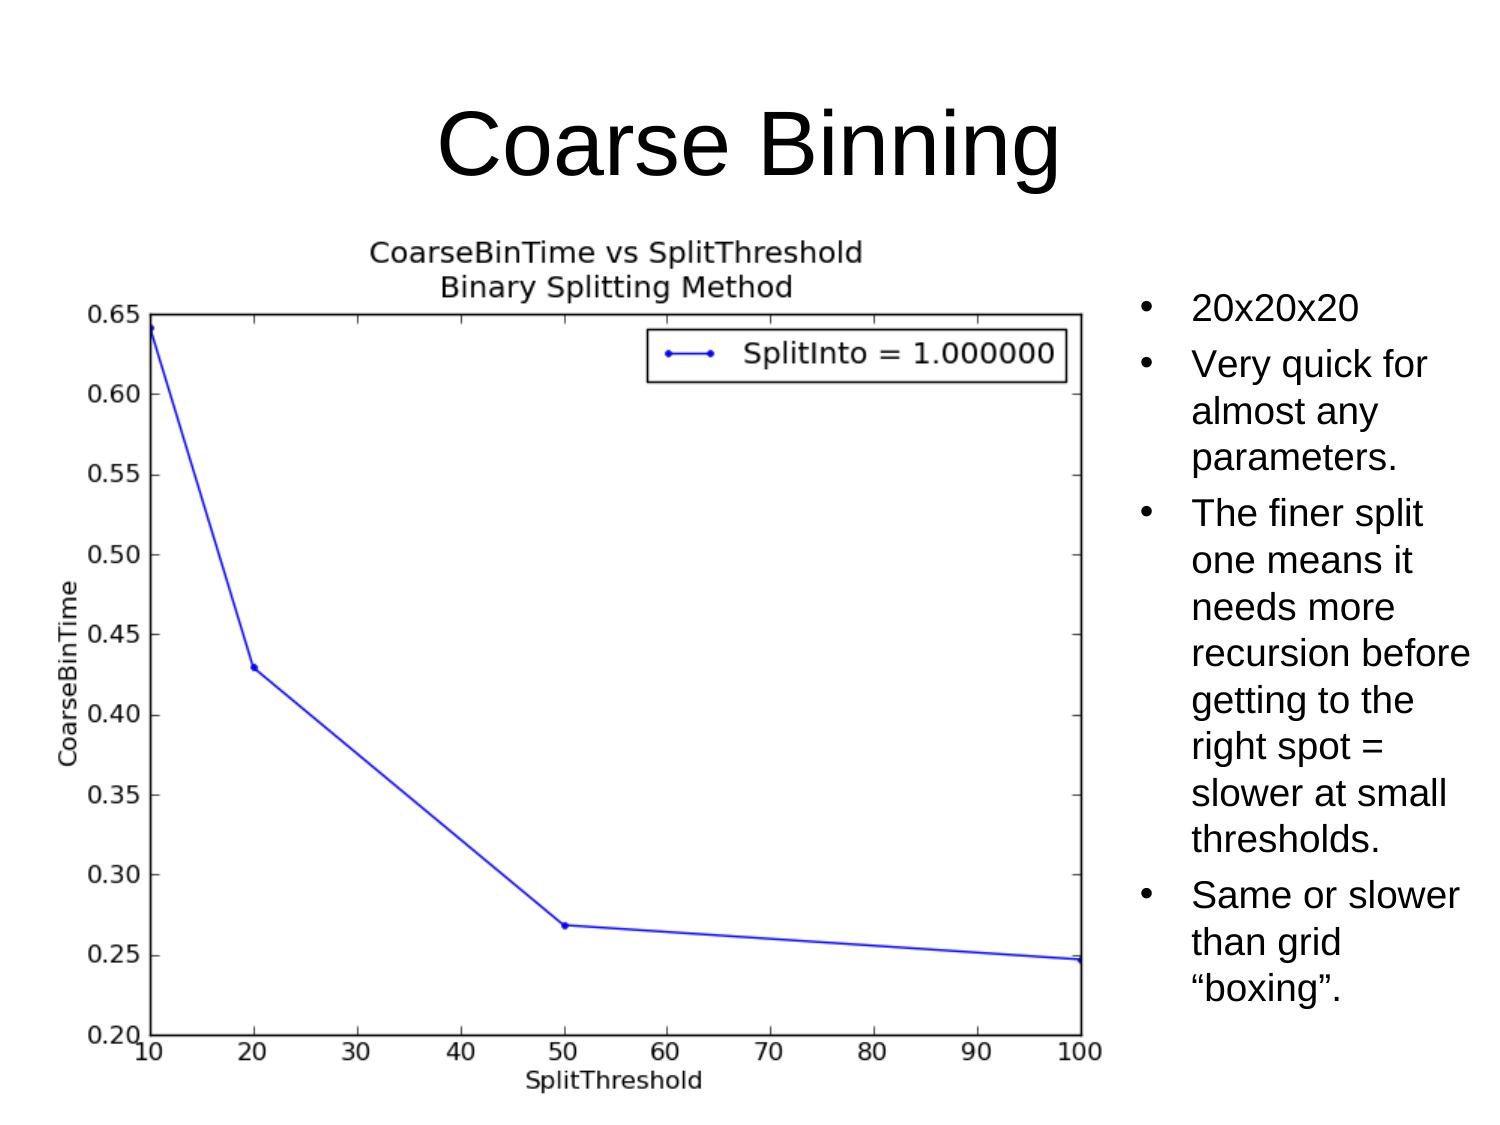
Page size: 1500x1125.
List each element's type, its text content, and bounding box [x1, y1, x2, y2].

picture [0, 224, 1201, 1125]
title Coarse Binning [75, 45, 1426, 233]
list 20x20x20 Very quick for almost any parameters. The finer split one means it needs more recursion before getting to the right spot = slower at small thresholds. Same or slower than grid “boxing”. [1125, 275, 1488, 1018]
